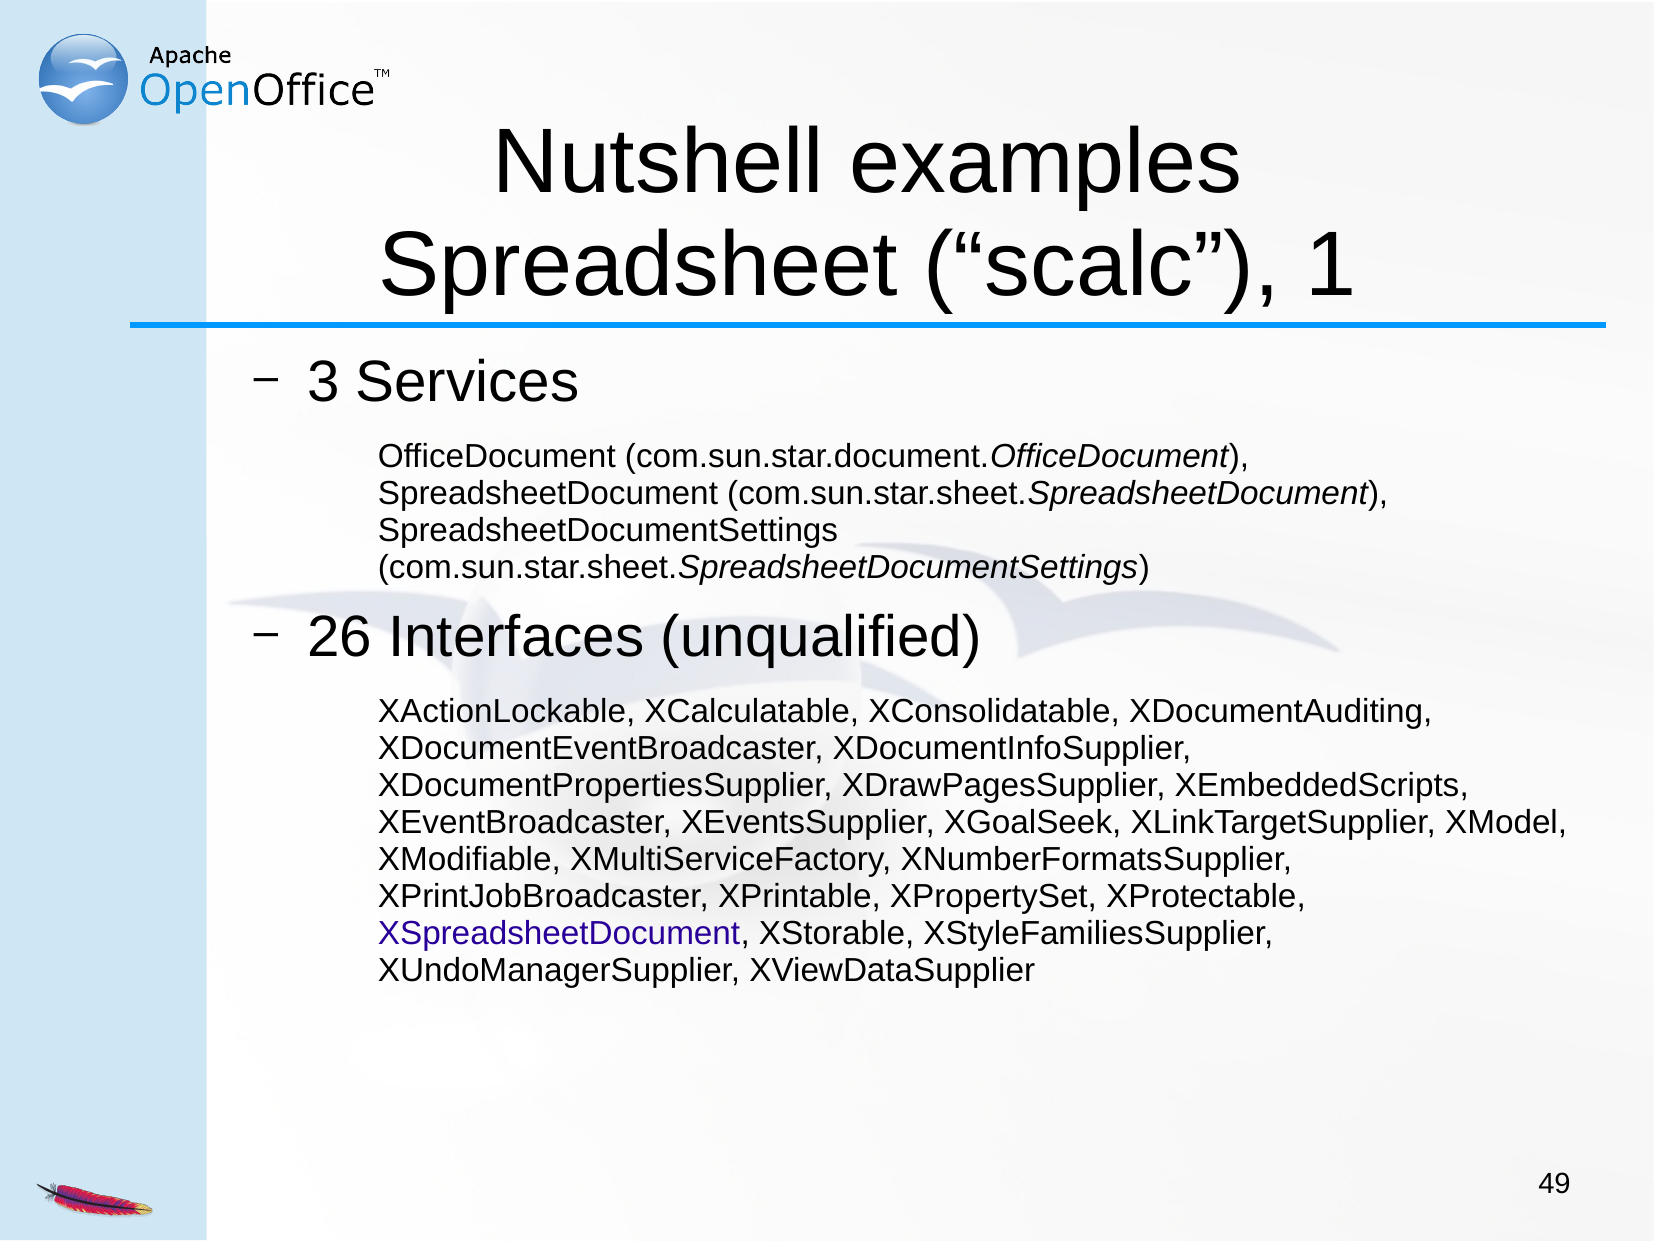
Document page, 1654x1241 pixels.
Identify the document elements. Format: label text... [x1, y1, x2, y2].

picture [35, 2, 1654, 1241]
title Nutshell examples Spreadsheet (“scalc”), 1 [165, 108, 1571, 316]
list 3 Services OfficeDocument (com.sun.star.document.OfficeDocument), SpreadsheetDocument (com.sun.star.sheet.SpreadsheetDocument), SpreadsheetDocumentSettings (com.sun.star.sheet.SpreadsheetDocumentSettings) 26 Interfaces (unqualified) XActionLockable, XCalculatable, XConsolidatable, XDocumentAuditing, XDocumentEventBroadcaster, XDocumentInfoSupplier, XDocumentPropertiesSupplier, XDrawPagesSupplier, XEmbeddedScripts, XEventBroadcaster, XEventsSupplier, XGoalSeek, XLinkTargetSupplier, XModel, XModifiable, XMultiServiceFactory, XNumberFormatsSupplier, XPrintJobBroadcaster, XPrintable, XPropertySet, XProtectable, XSpreadsheetDocument, XStorable, XStyleFamiliesSupplier, XUndoManagerSupplier, XViewDataSupplier [165, 349, 1571, 1168]
picture [35, 1181, 154, 1219]
